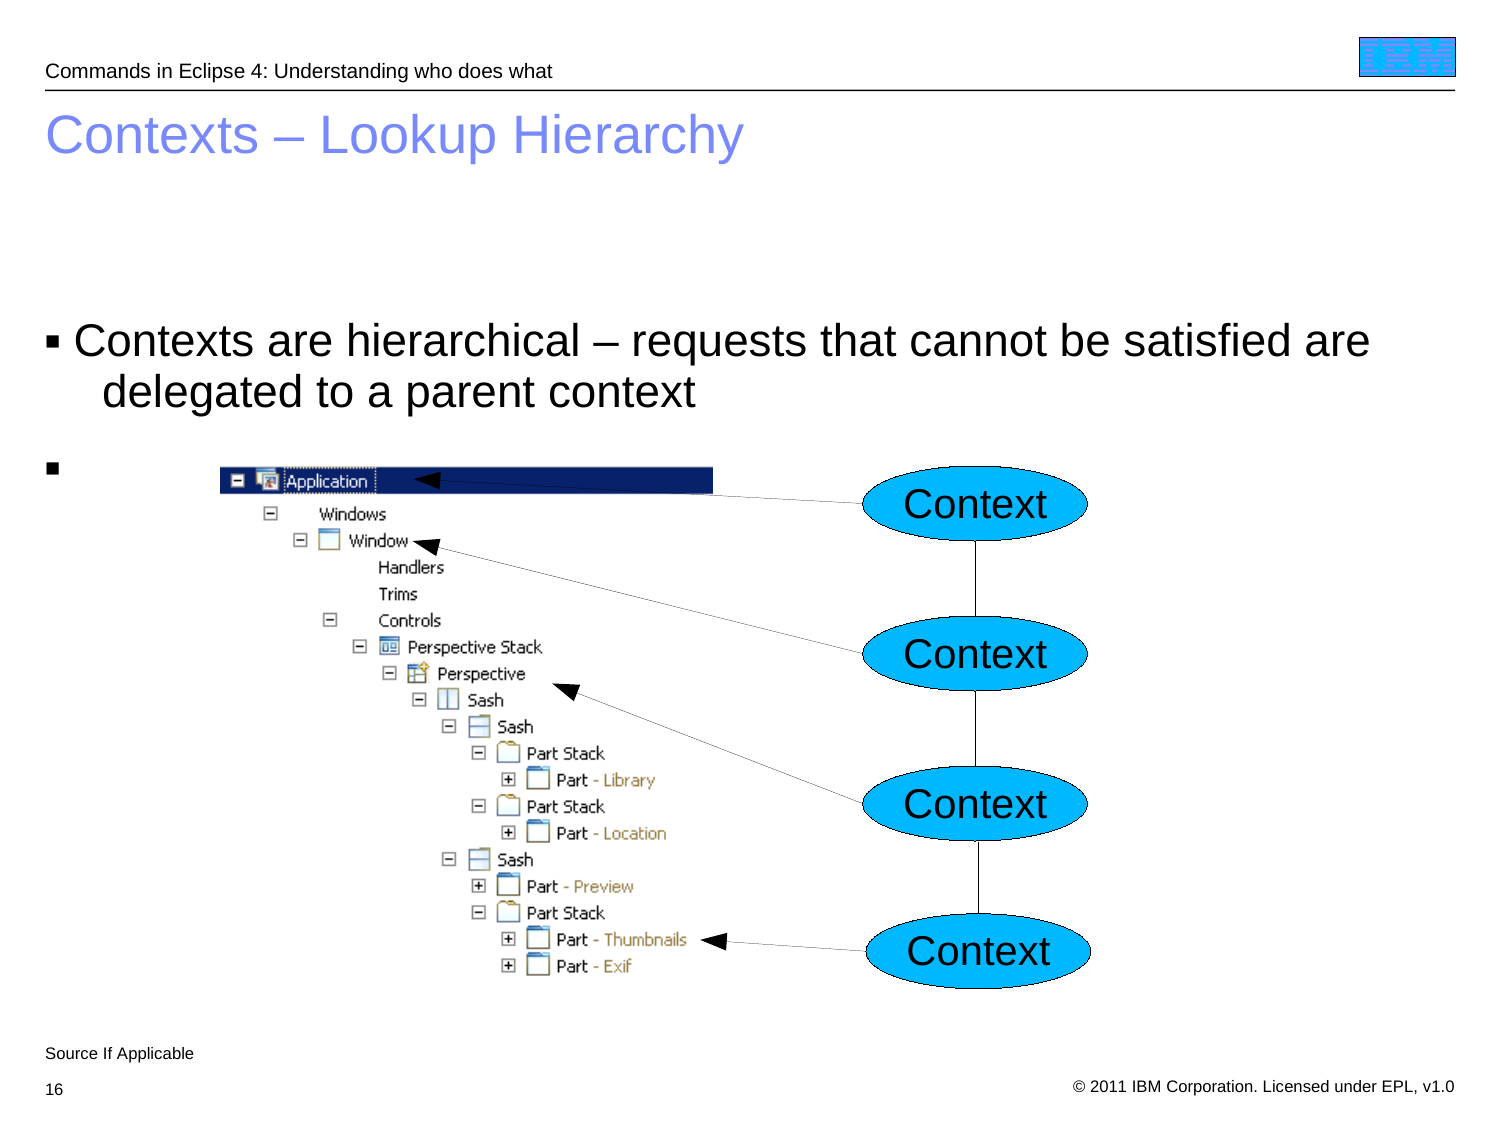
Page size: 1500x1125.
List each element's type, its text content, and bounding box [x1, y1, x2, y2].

list Contexts are hierarchical – requests that cannot be satisfied are delegated to a parent context [30, 307, 1456, 1058]
text_box Commands in Eclipse 4: Understanding who does what [30, 37, 1306, 83]
title Contexts – Lookup Hierarchy [30, 97, 1456, 218]
text_box Context [862, 766, 1088, 842]
text_box Source If Applicable [30, 1021, 1441, 1072]
picture [220, 466, 713, 990]
text_box Context [865, 913, 1091, 989]
text_box Context [862, 616, 1088, 692]
text_box Context [862, 466, 1088, 542]
